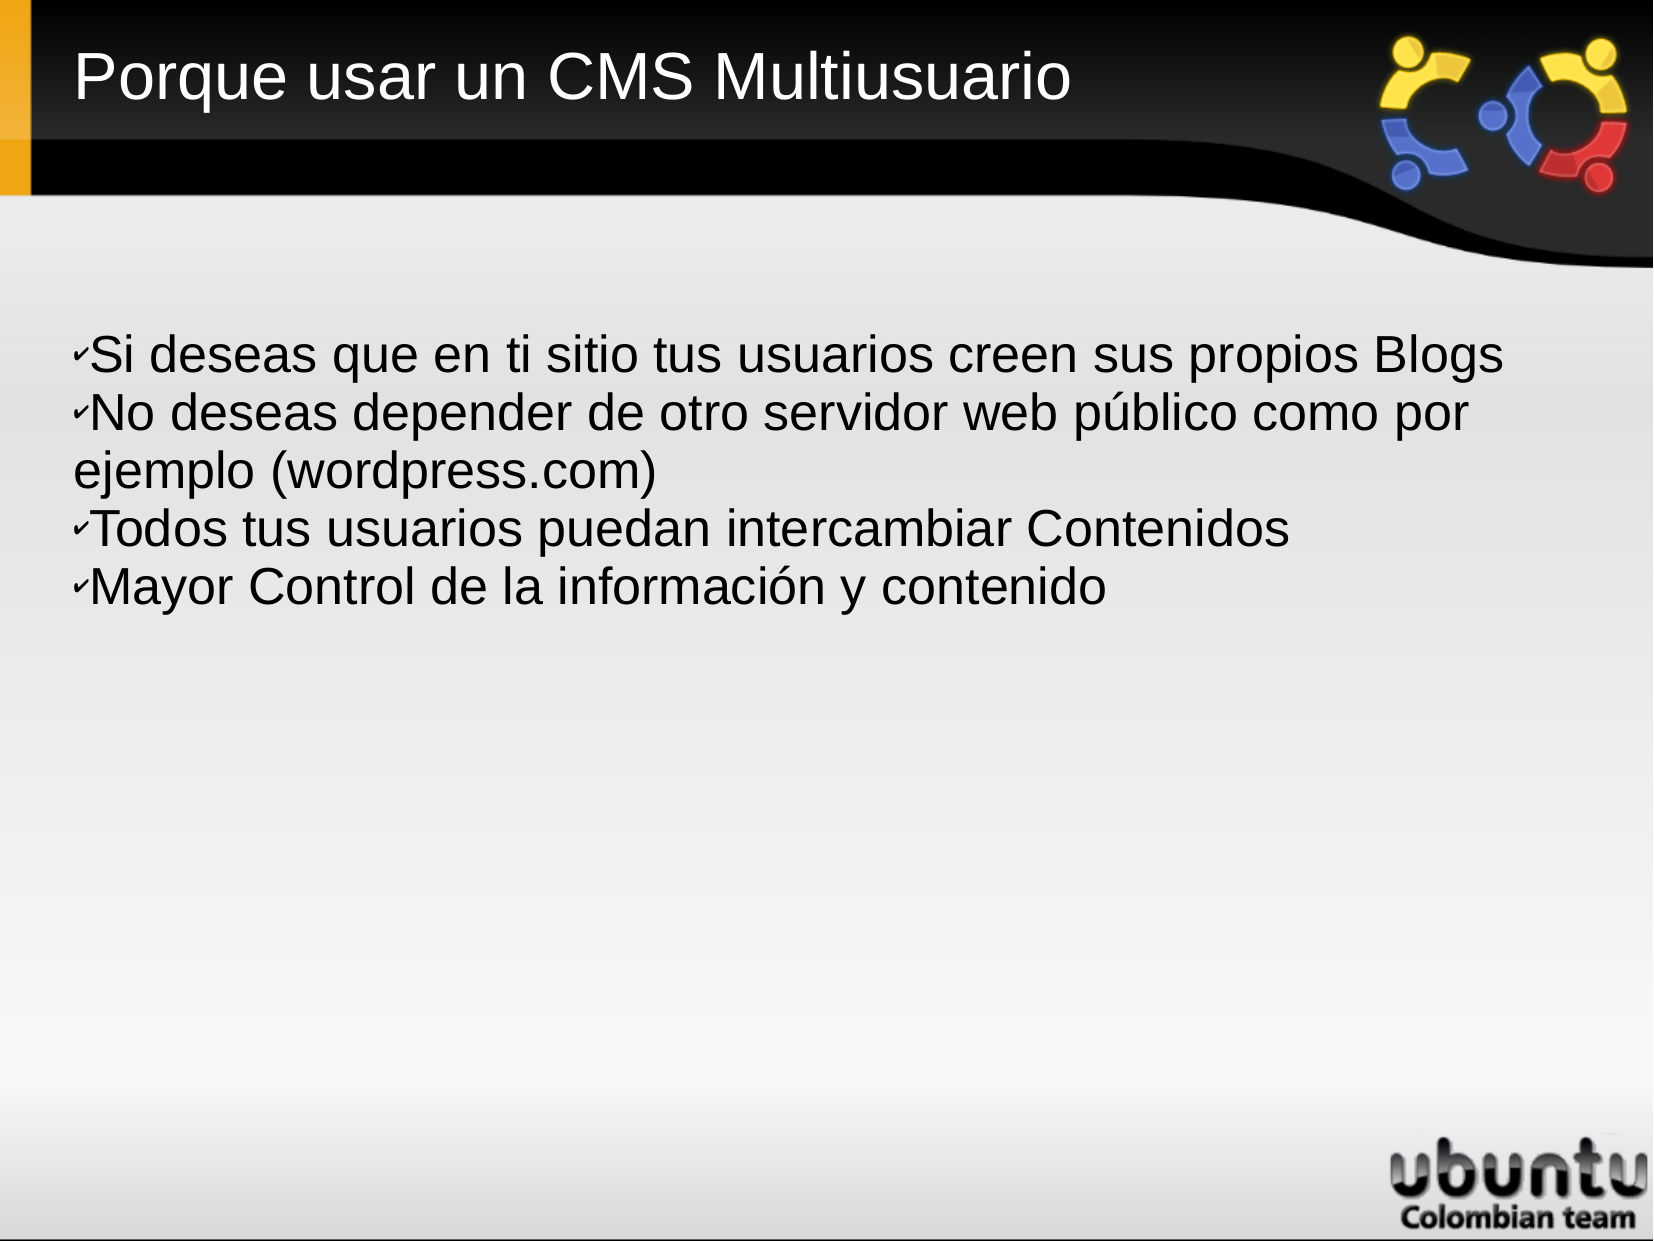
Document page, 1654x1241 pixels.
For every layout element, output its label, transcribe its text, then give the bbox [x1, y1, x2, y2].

text_box Porque usar un CMS Multiusuario [59, 31, 1300, 122]
picture [0, 0, 1654, 1241]
text_box Si deseas que en ti sitio tus usuarios creen sus propios Blogs No deseas depender de otro servidor web público como por ejemplo (wordpress.com) Todos tus usuarios puedan intercambiar Contenidos Mayor Control de la información y contenido [59, 318, 1536, 916]
